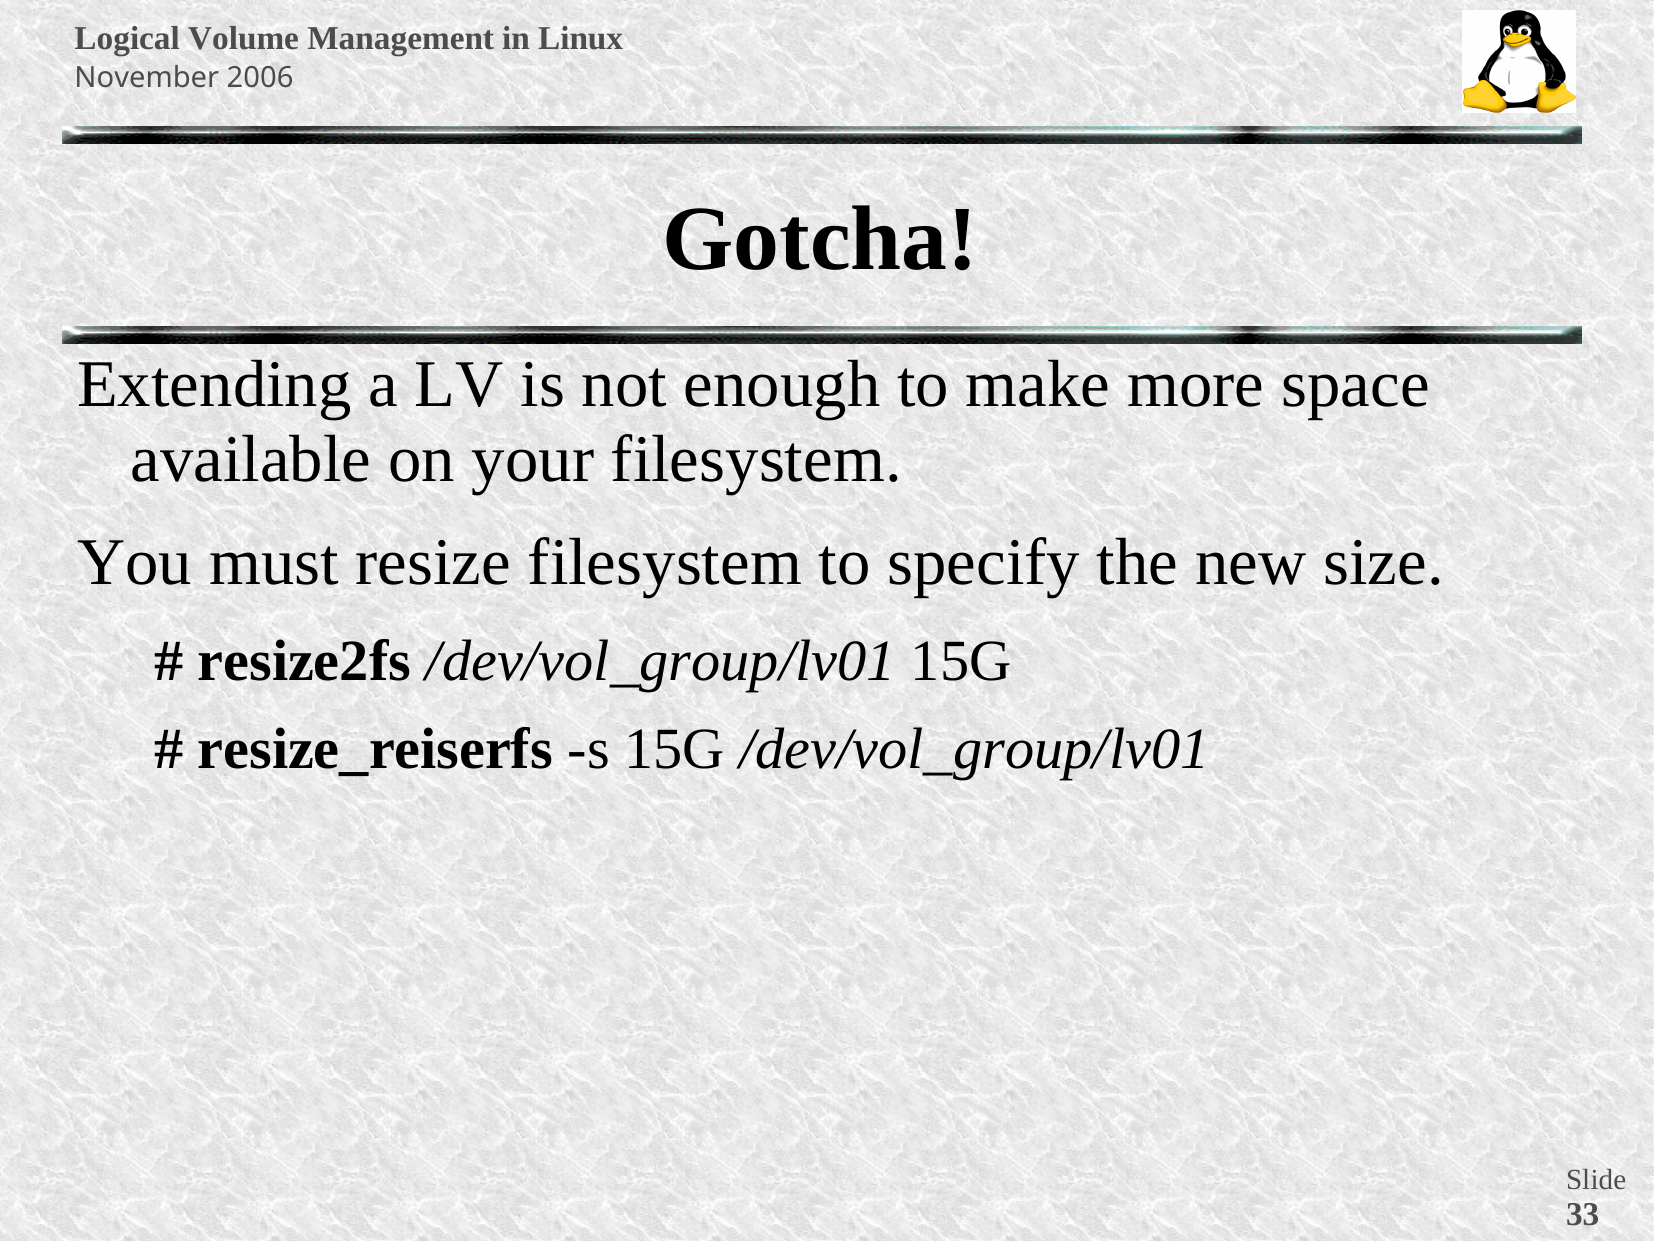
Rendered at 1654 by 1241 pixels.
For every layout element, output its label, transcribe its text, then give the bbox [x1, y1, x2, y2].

title Gotcha! [59, 156, 1582, 320]
list Extending a LV is not enough to make more space available on your filesystem. You must resize filesystem to specify the new size. # resize2fs /dev/vol_group/lv01 15G # resize_reiserfs -s 15G /dev/vol_group/lv01 [59, 347, 1582, 1188]
picture [0, 0, 1654, 1241]
